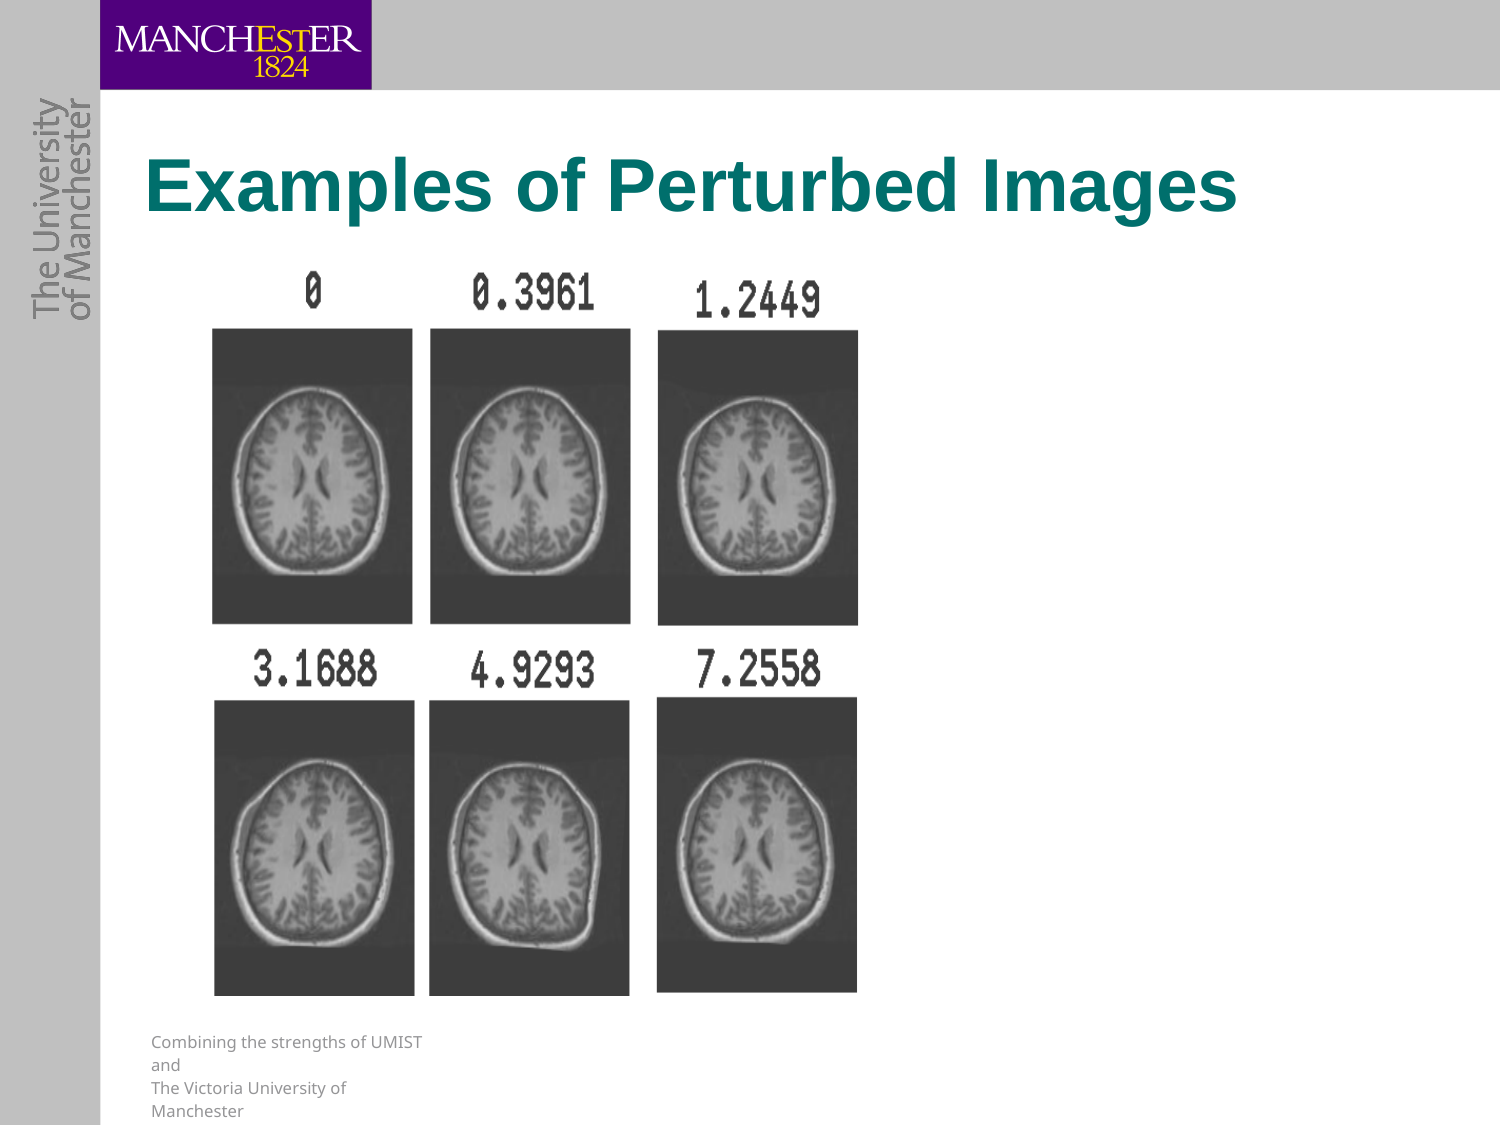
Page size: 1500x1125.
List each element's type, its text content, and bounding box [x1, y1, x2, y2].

title Examples of Perturbed Images [129, 120, 1406, 251]
picture [0, 0, 876, 996]
